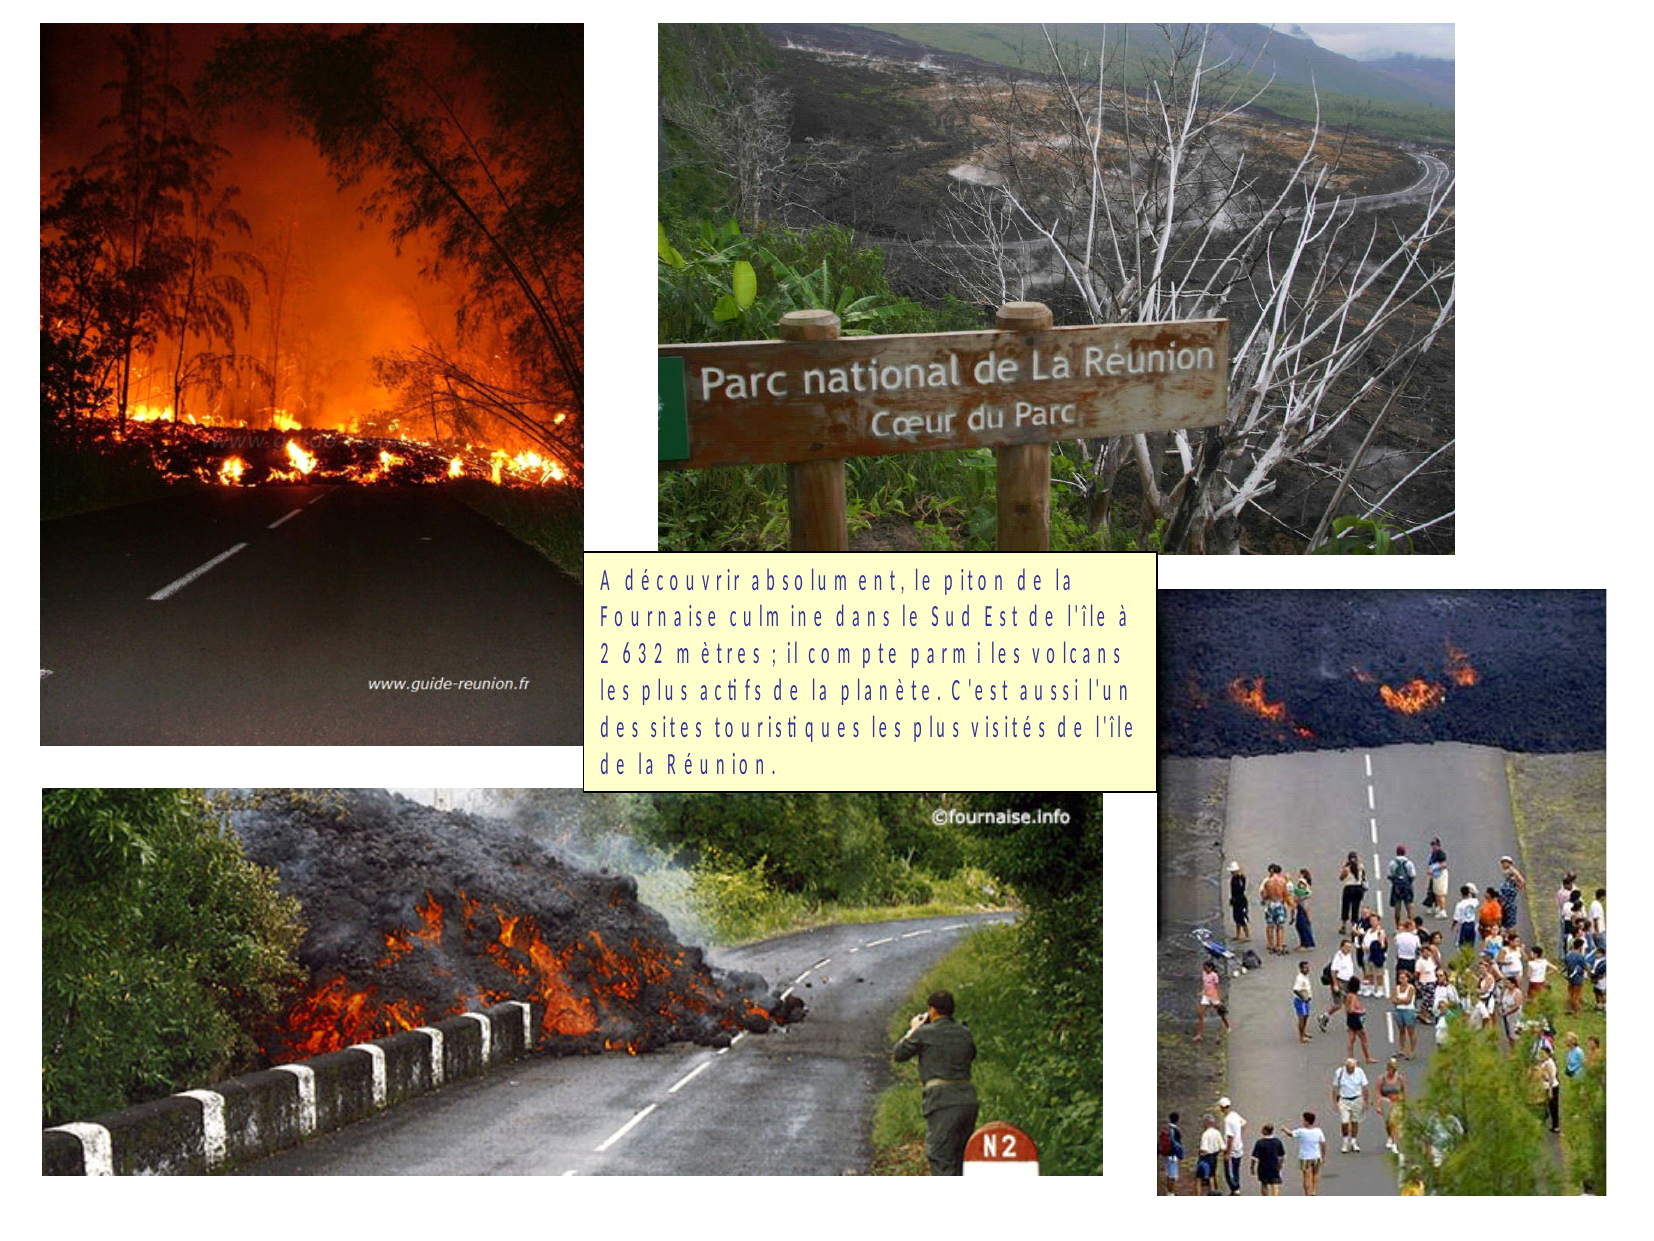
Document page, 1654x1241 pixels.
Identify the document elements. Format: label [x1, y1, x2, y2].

picture [40, 23, 1607, 1196]
